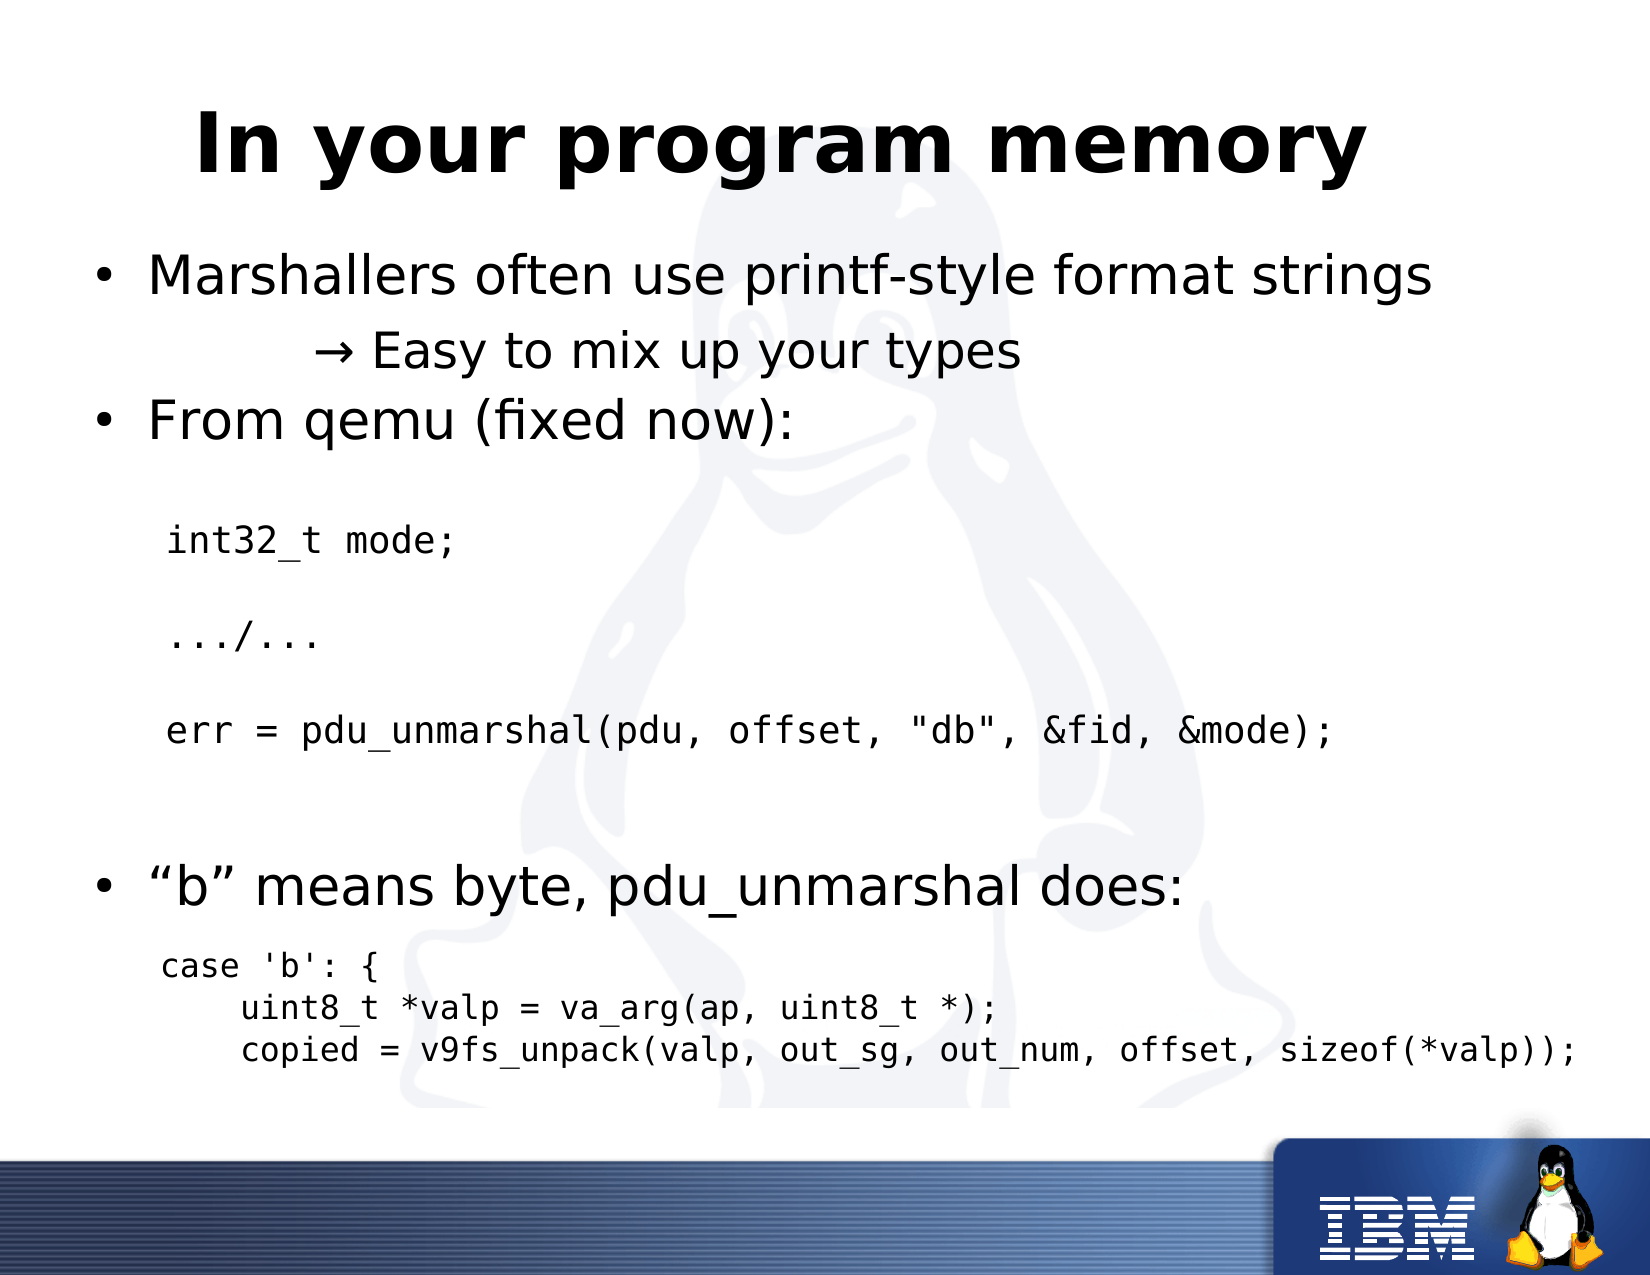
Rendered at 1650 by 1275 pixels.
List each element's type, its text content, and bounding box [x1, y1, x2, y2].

text_box int32_t mode; .../... err = pdu_unmarshal(pdu, offset, "db", &fid, &mode); [75, 470, 1454, 825]
title In your program memory [76, 76, 1457, 211]
list Marshallers often use printf-style format strings → Easy to mix up your types From qemu (fixed now): “b” means byte, pdu_unmarshal does: [76, 244, 1457, 921]
text_box case 'b': { uint8_t *valp = va_arg(ap, uint8_t *); copied = v9fs_unpack(valp, out_sg, out_num, offset, sizeof(*valp)); [0, 943, 1618, 1119]
